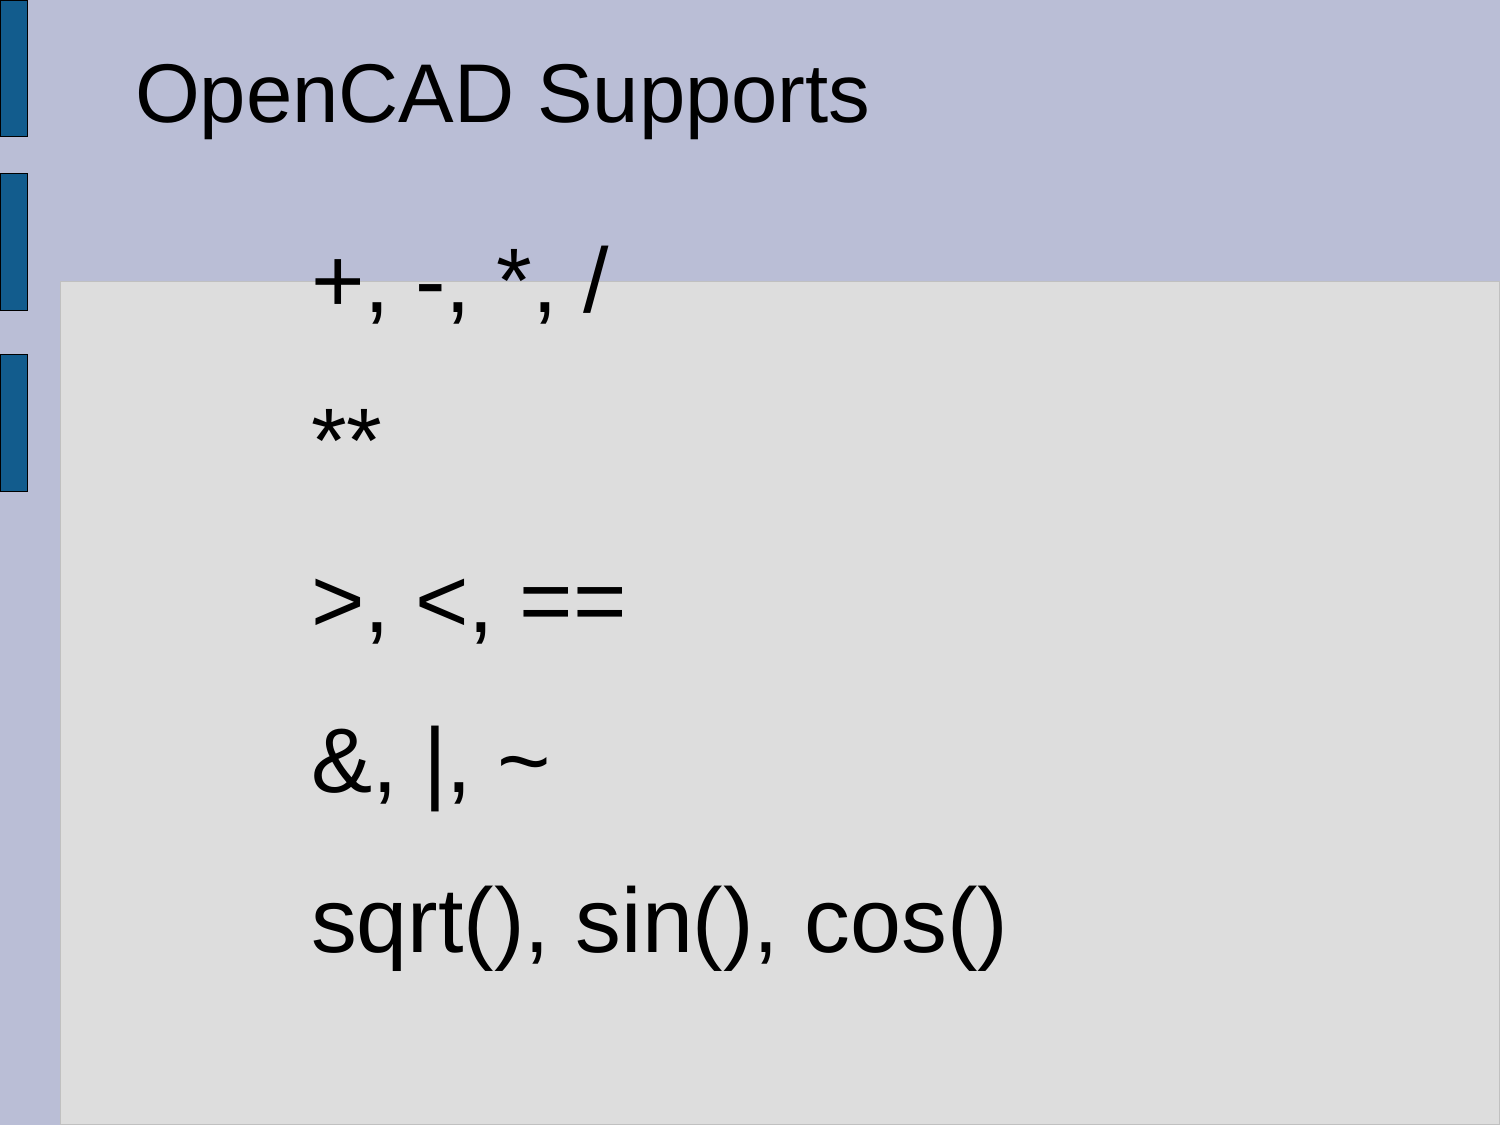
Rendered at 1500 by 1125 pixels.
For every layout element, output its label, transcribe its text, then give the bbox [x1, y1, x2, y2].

text_box OpenCAD Supports [0, 0, 1006, 188]
text_box +, -, *, / ** >, <, == &, |, ~ sqrt(), sin(), cos() [296, 222, 1195, 980]
